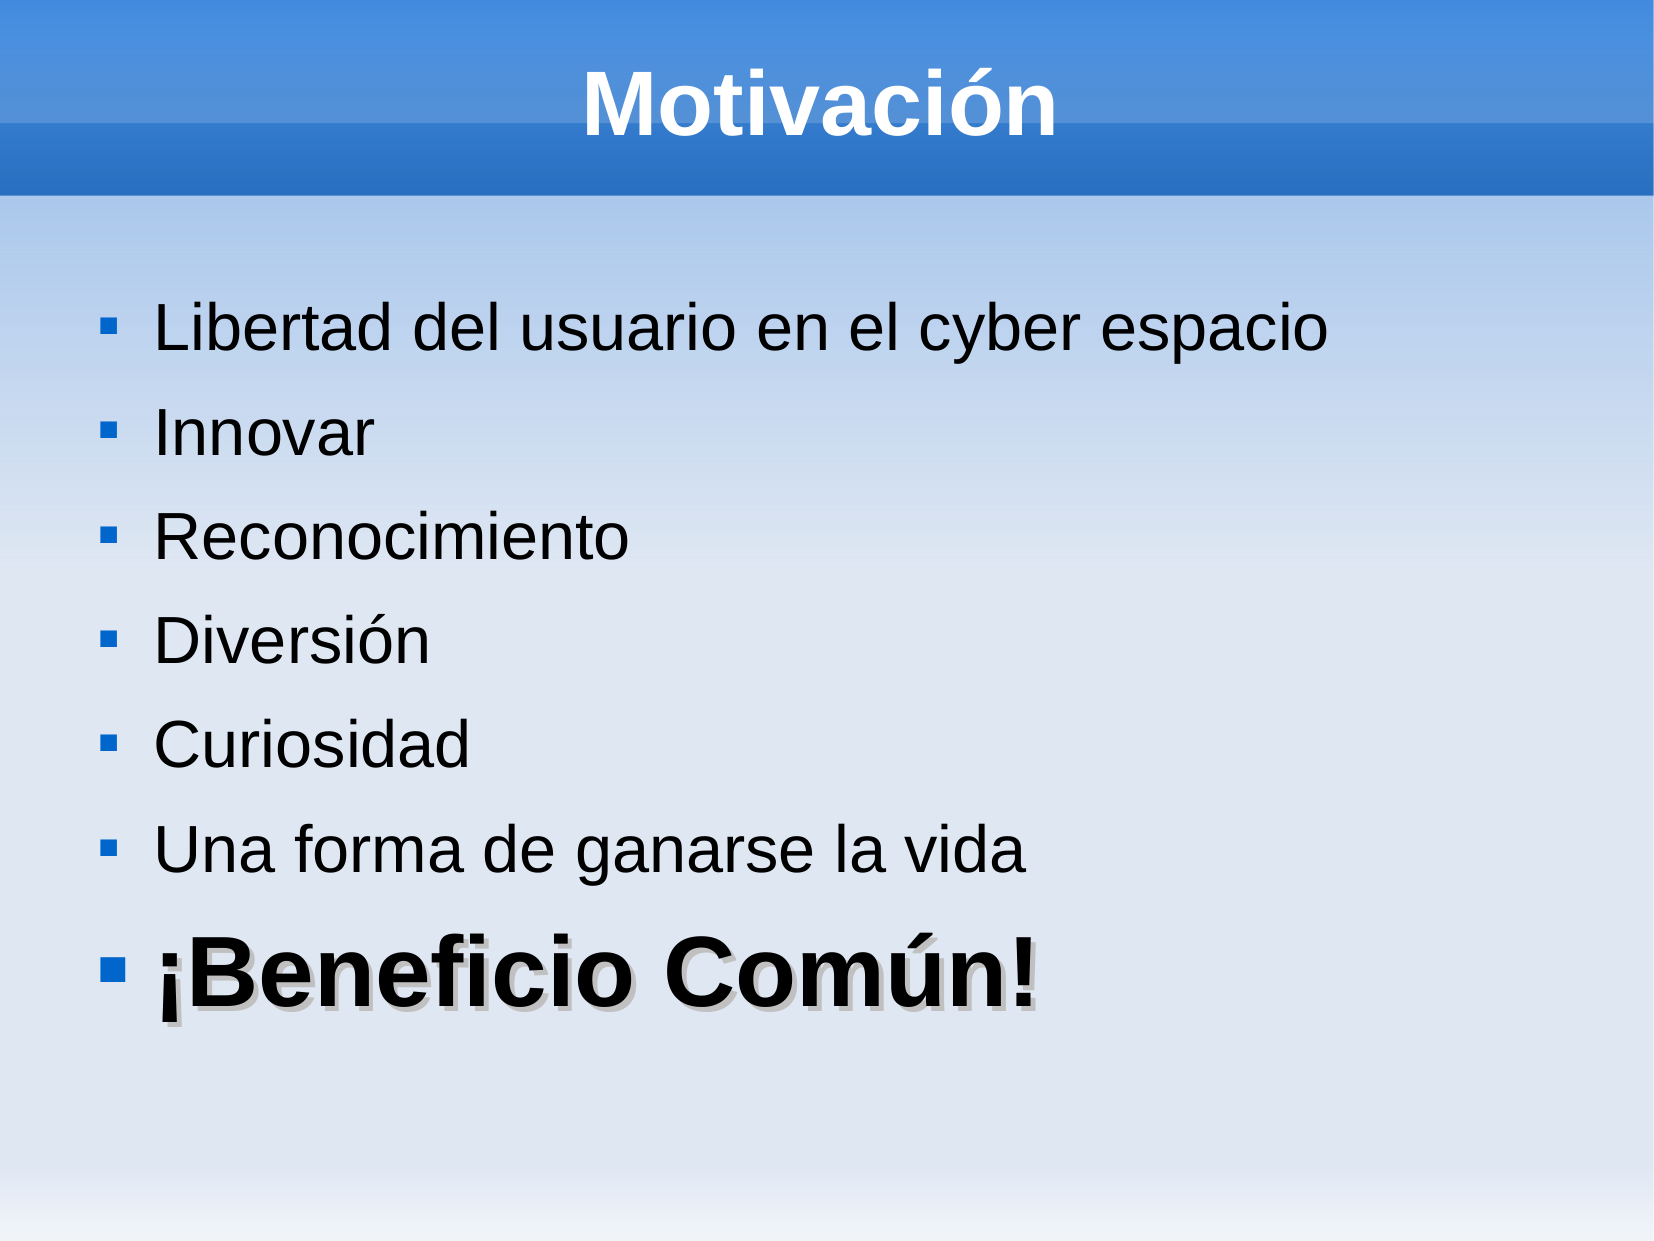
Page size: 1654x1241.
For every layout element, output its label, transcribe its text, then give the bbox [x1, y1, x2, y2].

picture [0, 0, 1654, 1241]
list Libertad del usuario en el cyber espacio Innovar Reconocimiento Diversión Curiosidad Una forma de ganarse la vida ¡Beneficio Común! [82, 290, 1571, 1094]
title Motivación [76, 7, 1565, 200]
